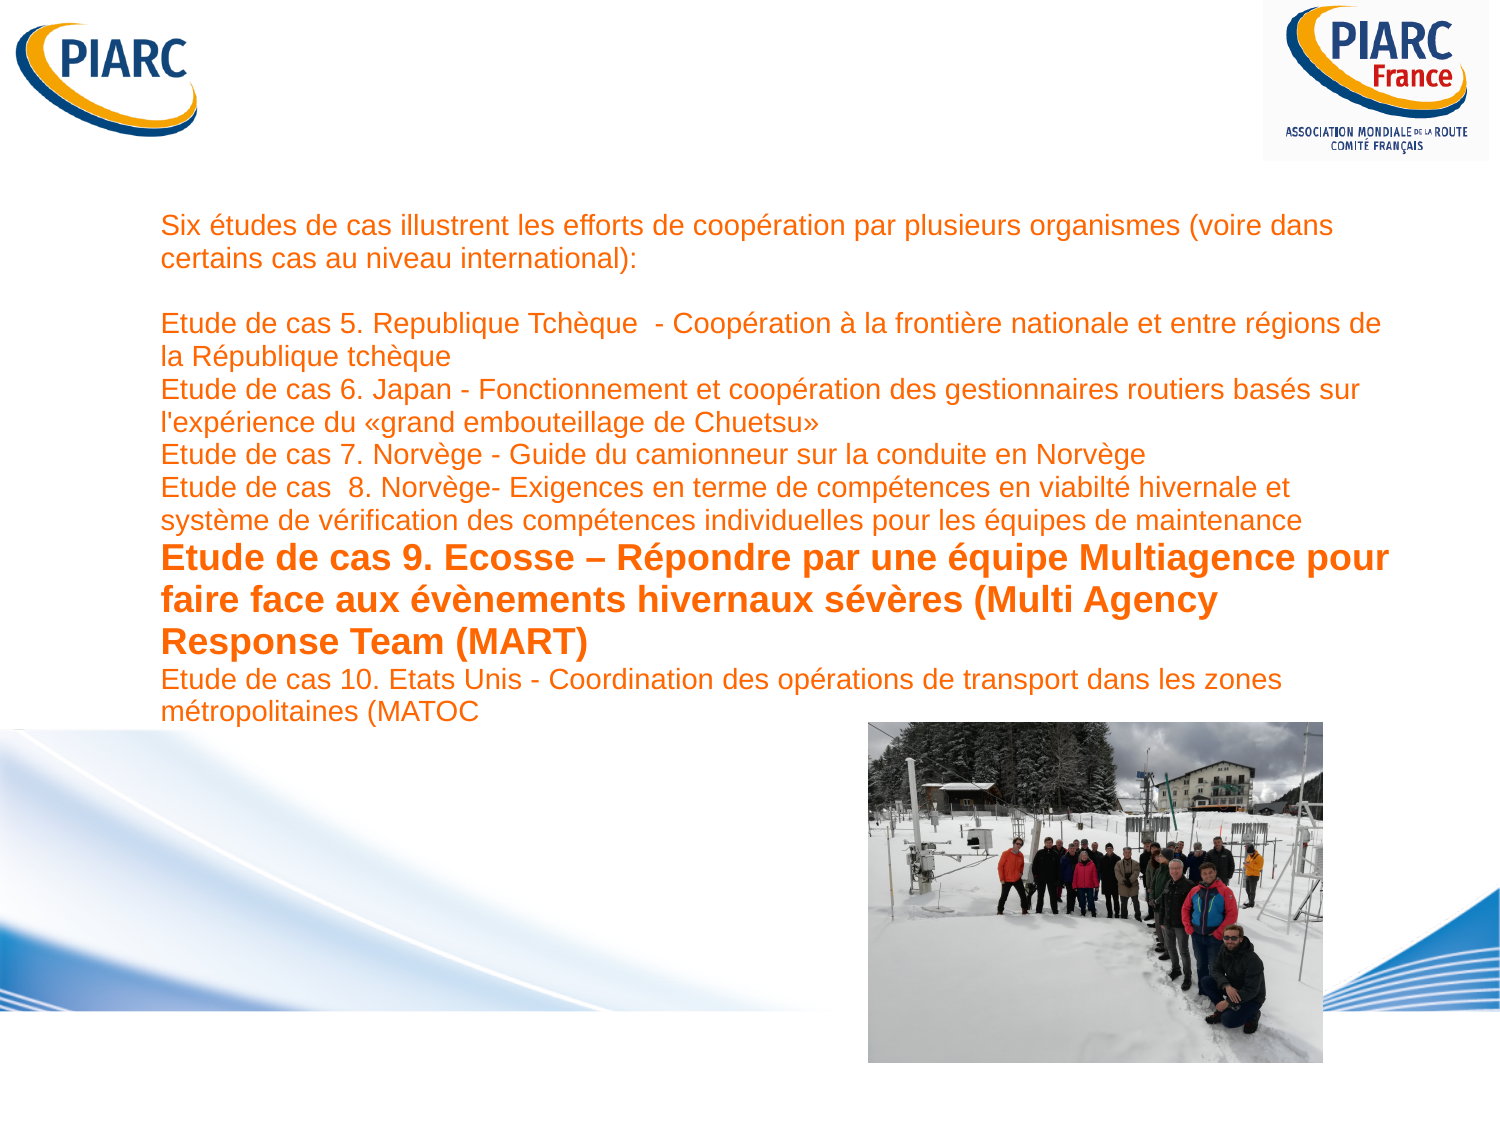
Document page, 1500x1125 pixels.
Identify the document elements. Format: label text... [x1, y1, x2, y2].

text_box Six études de cas illustrent les efforts de coopération par plusieurs organismes (voire dans certains cas au niveau international): Etude de cas 5. Republique Tchèque - Coopération à la frontière nationale et entre régions de la République tchèque Etude de cas 6. Japan - Fonctionnement et coopération des gestionnaires routiers basés sur l'expérience du «grand embouteillage de Chuetsu» Etude de cas 7. Norvège - Guide du camionneur sur la conduite en Norvège Etude de cas 8. Norvège- Exigences en terme de compétences en viabilté hivernale et système de vérification des compétences individuelles pour les équipes de maintenance Etude de cas 9. Ecosse – Répondre par une équipe Multiagence pour faire face aux évènements hivernaux sévères (Multi Agency Response Team (MART) Etude de cas 10. Etats Unis - Coordination des opérations de transport dans les zones métropolitaines (MATOC [75, 201, 1410, 943]
picture [0, 0, 237, 184]
picture [1263, 0, 1489, 161]
picture [0, 708, 1500, 1063]
